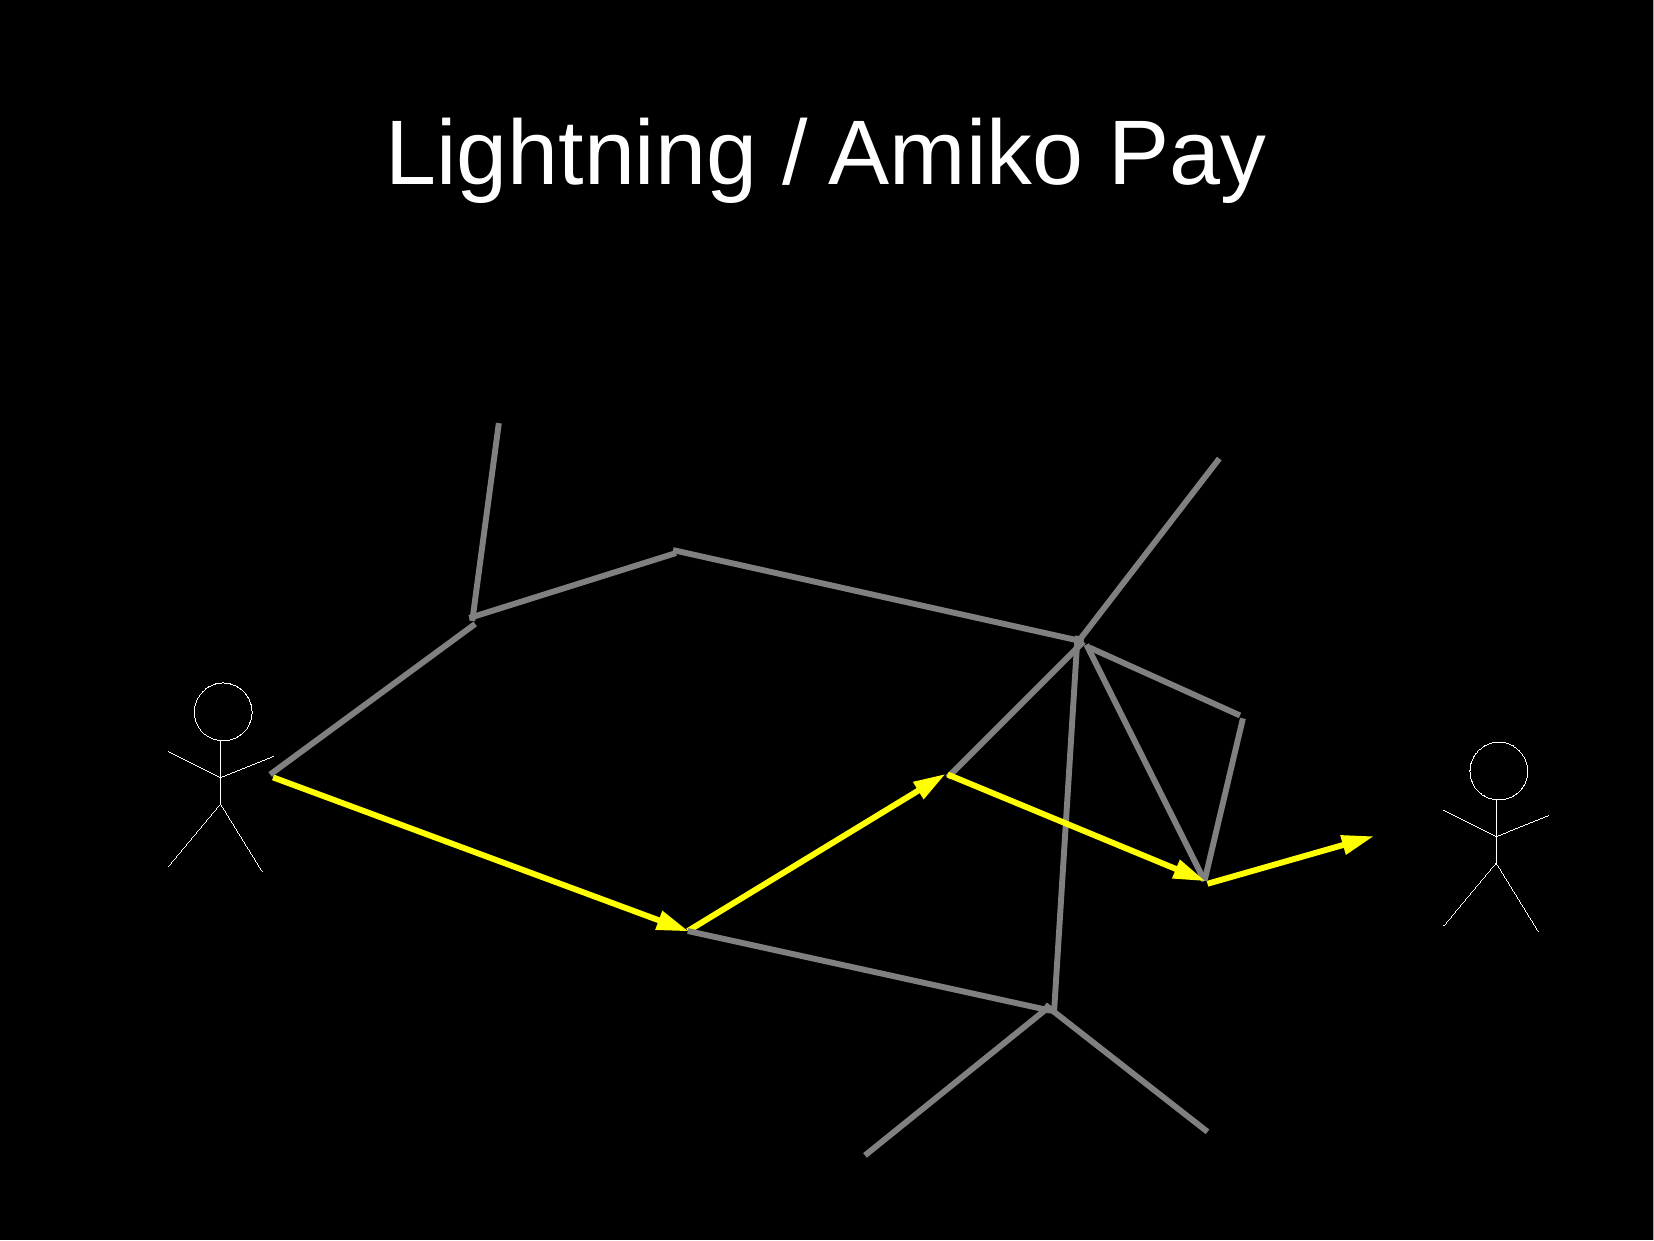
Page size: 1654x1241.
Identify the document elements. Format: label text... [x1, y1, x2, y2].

title Lightning / Amiko Pay [82, 49, 1571, 257]
